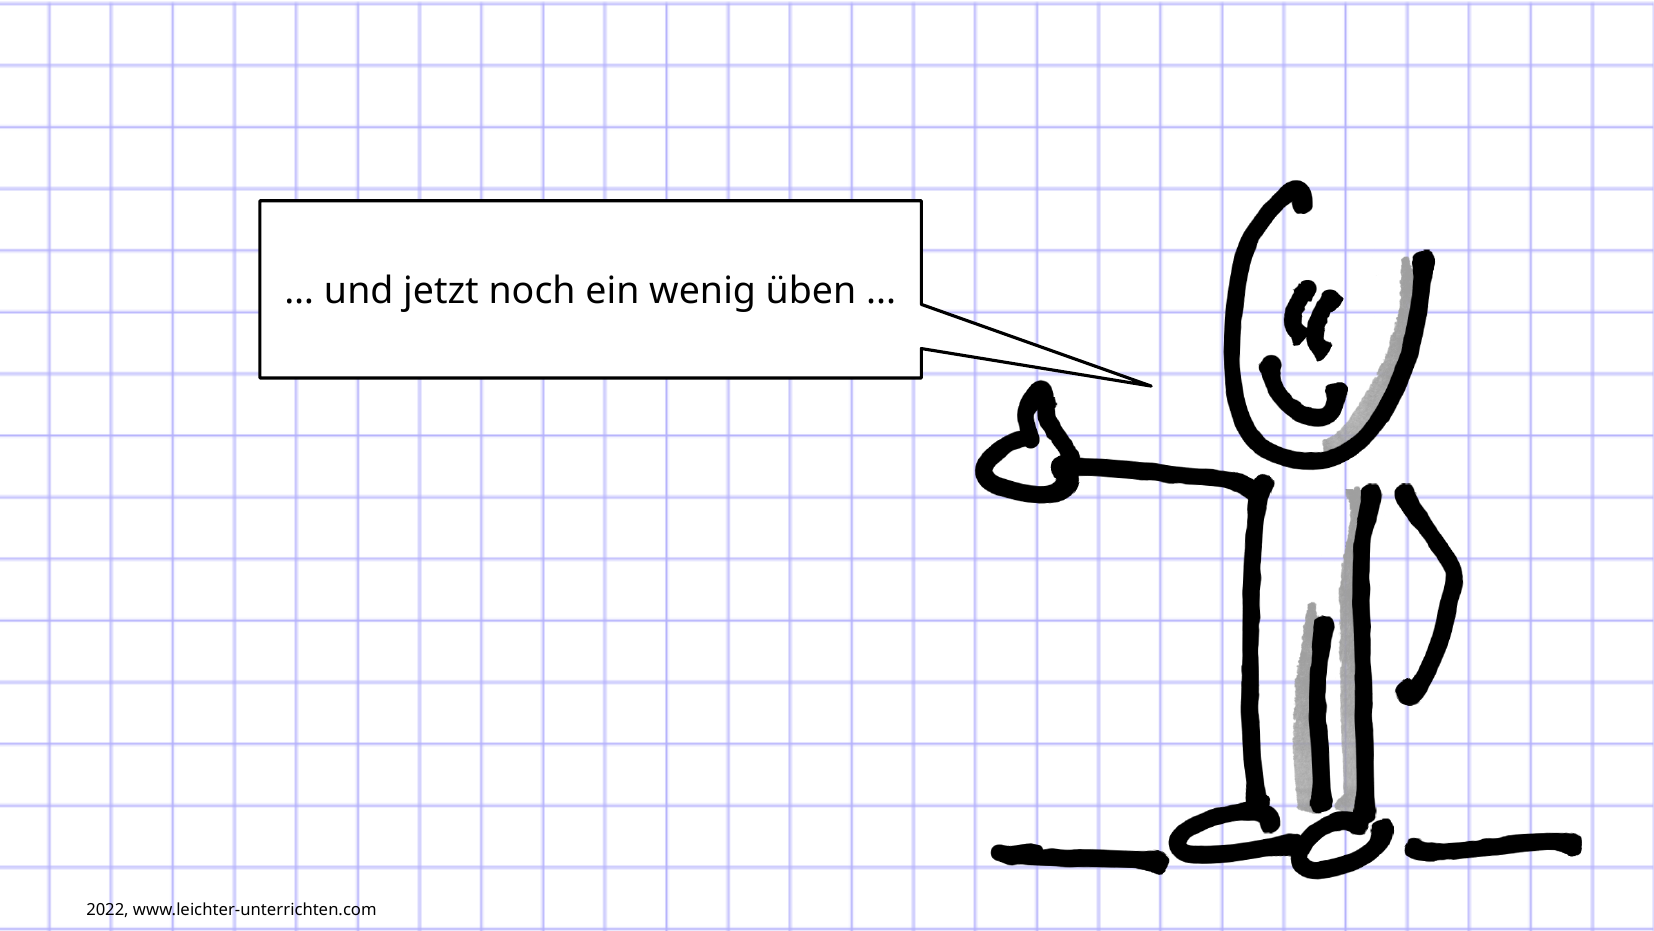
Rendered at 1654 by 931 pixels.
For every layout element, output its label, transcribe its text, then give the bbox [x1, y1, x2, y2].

picture [0, 0, 1654, 931]
text_box … und jetzt noch ein wenig üben ... [259, 200, 1152, 387]
